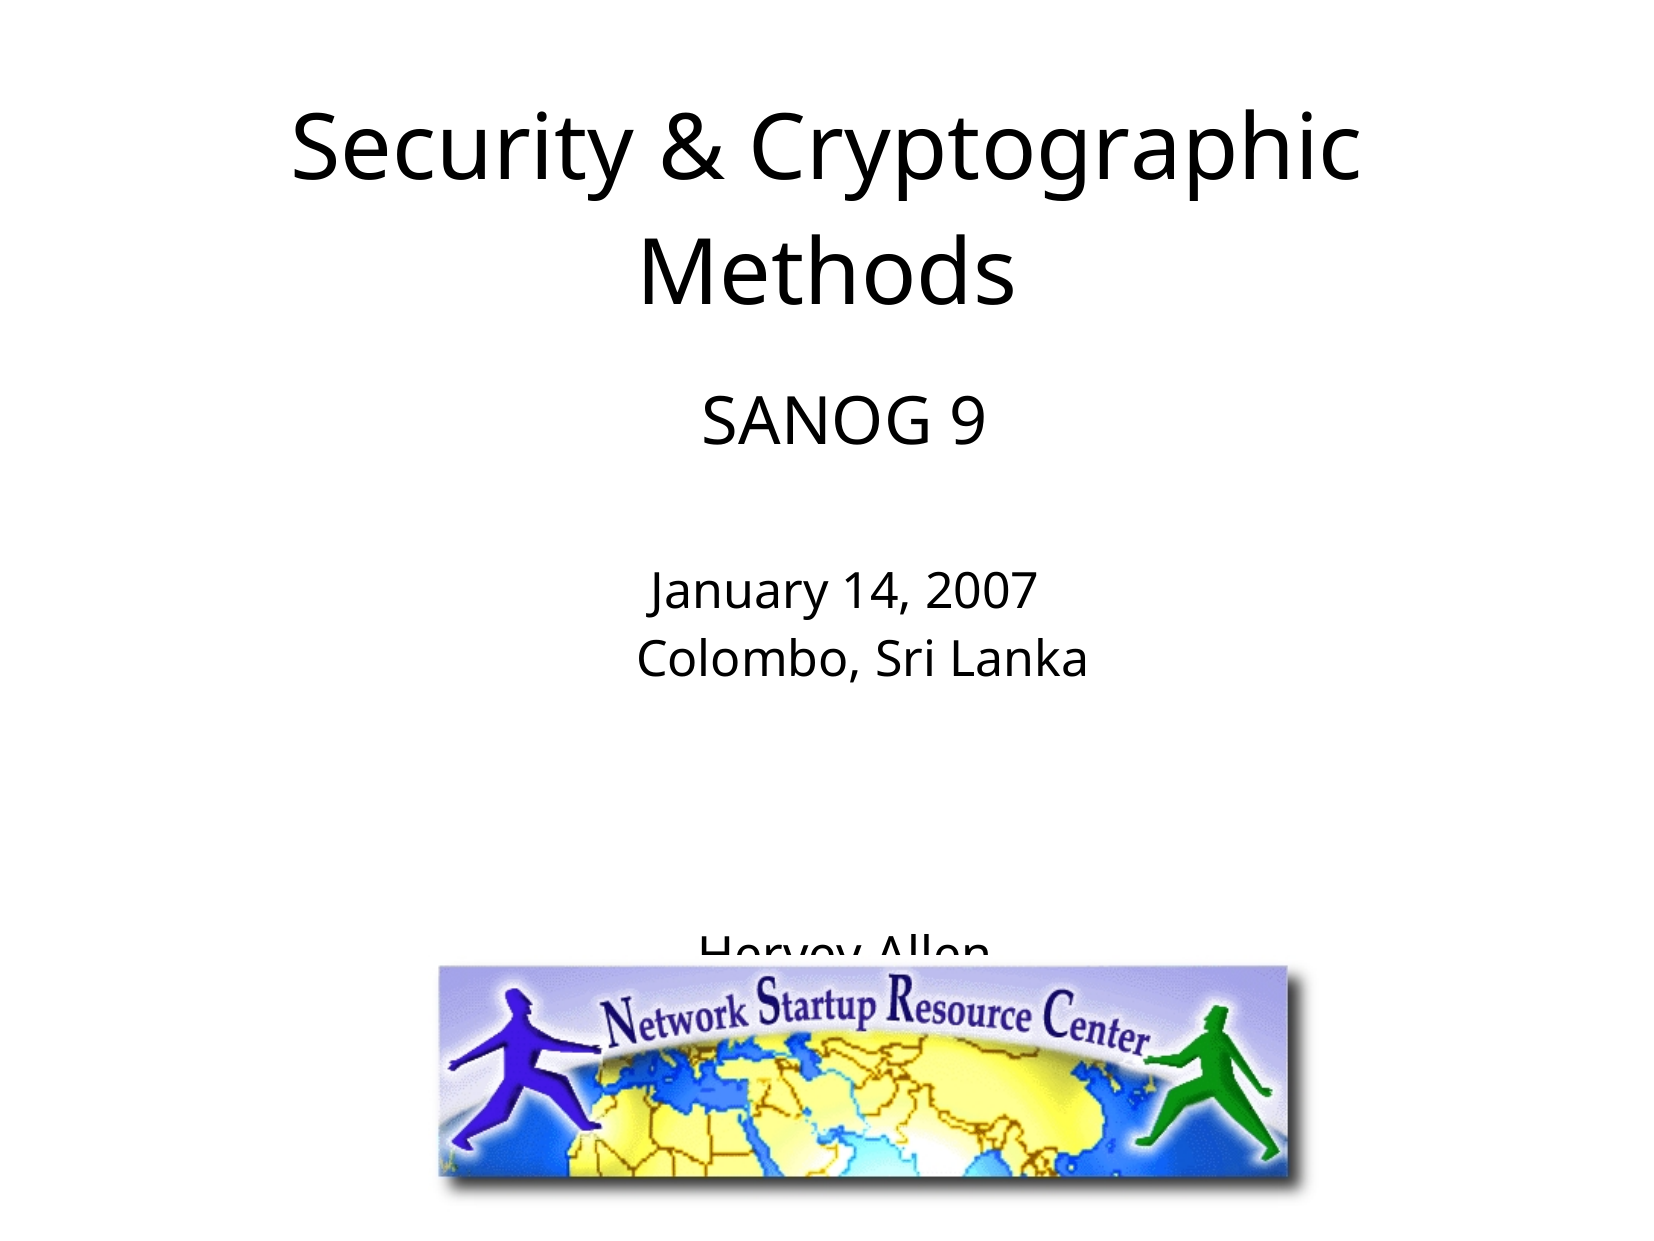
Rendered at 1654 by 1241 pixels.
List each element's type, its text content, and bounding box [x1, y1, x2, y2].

subtitle SANOG 9 January 14, 2007 Colombo, Sri Lanka Hervey Allen [121, 344, 1534, 1127]
picture [428, 955, 1323, 1212]
title Security & Cryptographic Methods [121, 101, 1534, 312]
